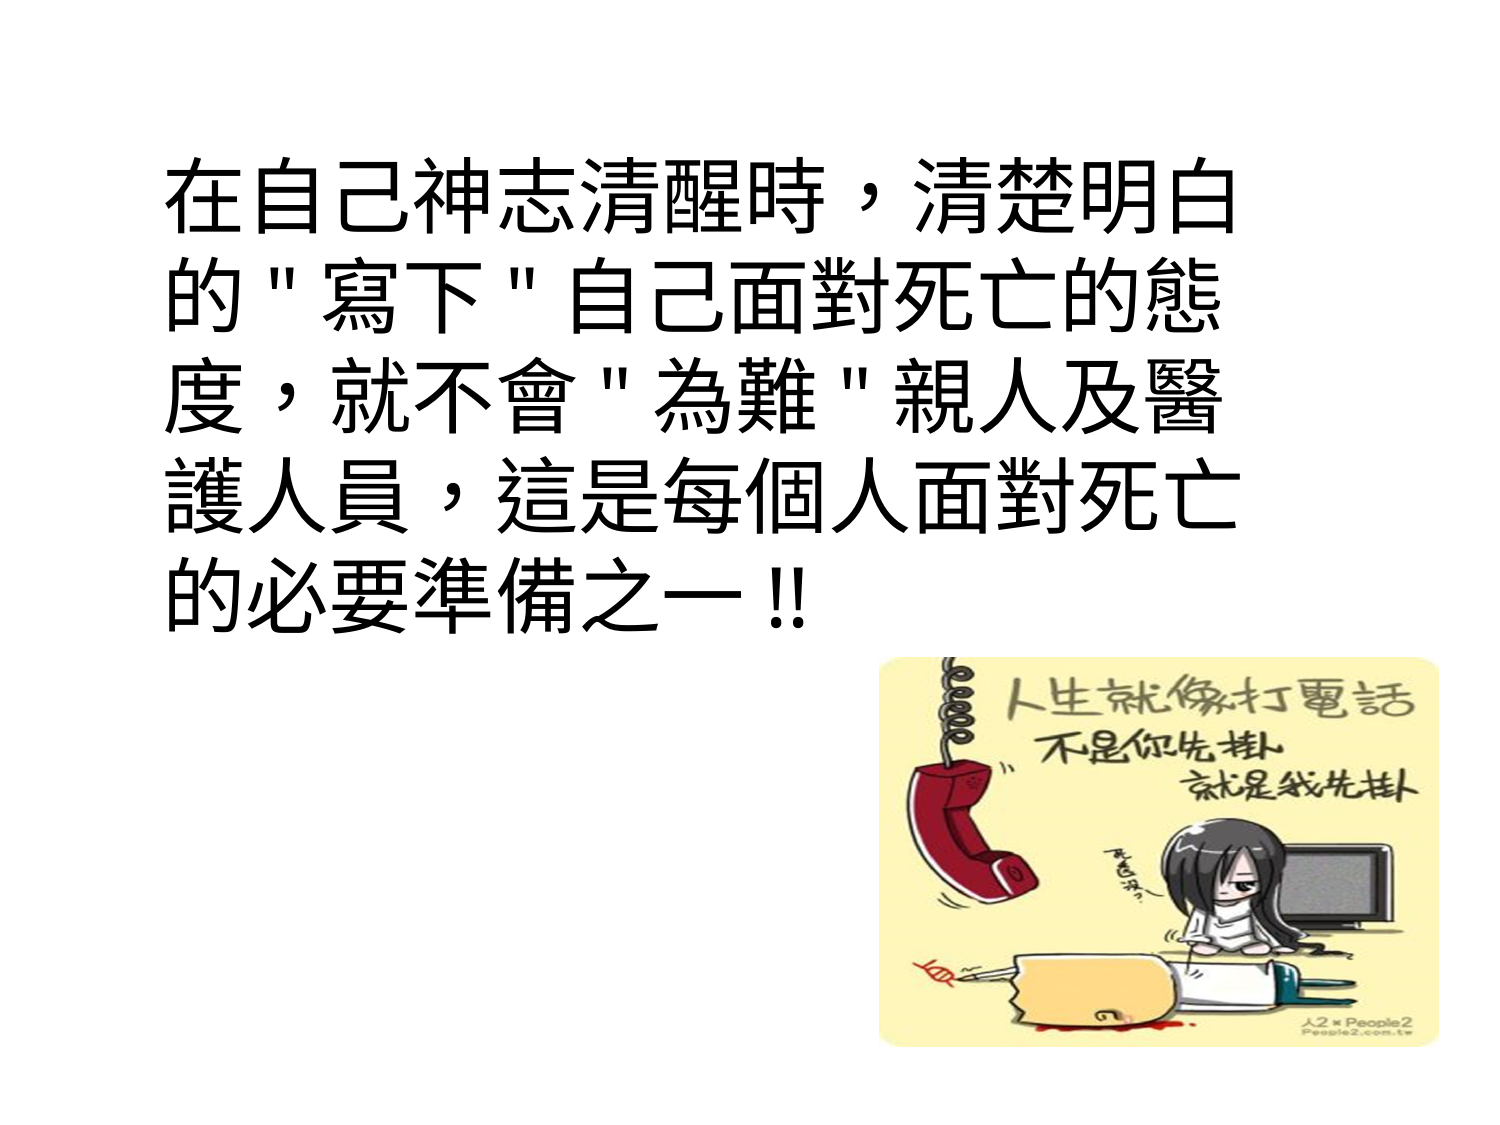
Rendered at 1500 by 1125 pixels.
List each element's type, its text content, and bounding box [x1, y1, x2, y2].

picture [879, 657, 1439, 1047]
text_box 在自己神志清醒時，清楚明白的"寫下"自己面對死亡的態度，就不會"為難"親人及醫護人員，這是每個人面對死亡的必要準備之一!! [147, 137, 1306, 652]
